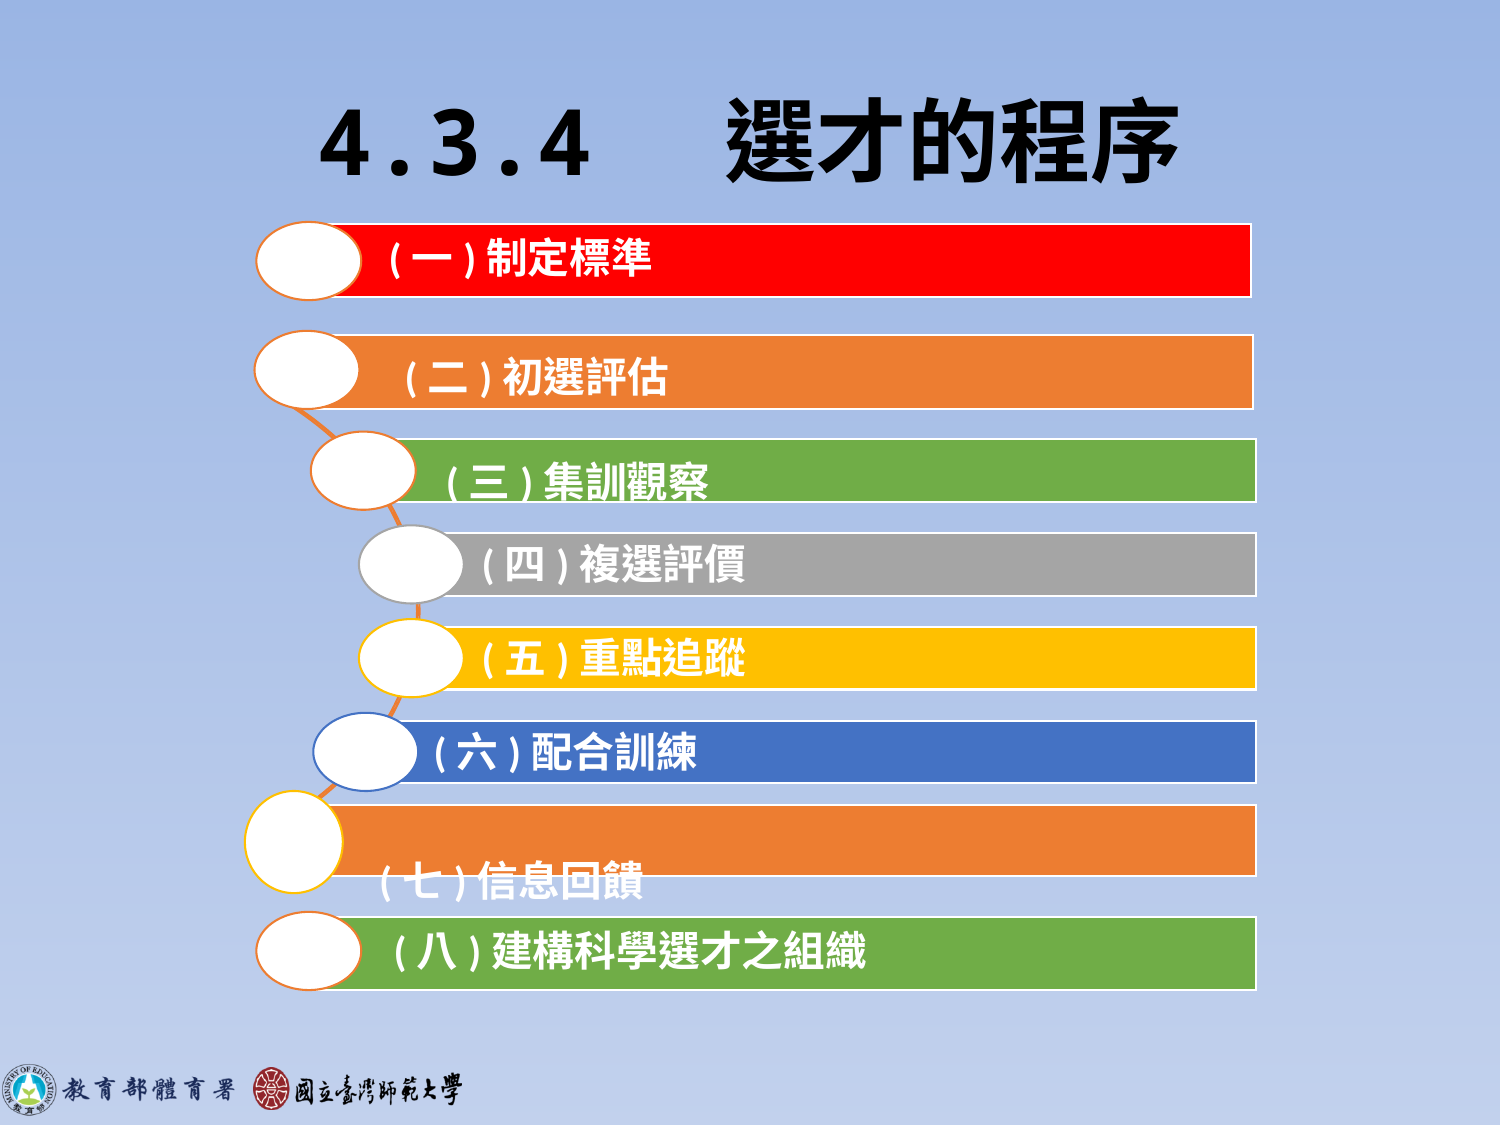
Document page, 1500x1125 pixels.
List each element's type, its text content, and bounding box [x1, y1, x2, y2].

title 4.3.4 選才的程序 [75, 45, 1426, 233]
text_box (二)初選評估 [310, 335, 1254, 410]
text_box [256, 221, 362, 301]
text_box [313, 712, 419, 791]
text_box (三)集訓觀察 [396, 439, 1257, 502]
text_box (一)制定標準 [326, 223, 1252, 298]
text_box (五)重點追蹤 [443, 626, 1257, 690]
text_box [310, 431, 416, 510]
text_box [254, 330, 360, 410]
text_box (六)配合訓練 [398, 720, 1257, 784]
text_box (七)信息回饋 [328, 804, 1257, 877]
text_box (八)建構科學選才之組織 [313, 916, 1257, 991]
text_box [358, 619, 464, 698]
text_box [358, 525, 464, 604]
text_box (四)複選評價 [445, 533, 1257, 596]
text_box [244, 790, 343, 894]
text_box [256, 911, 362, 991]
